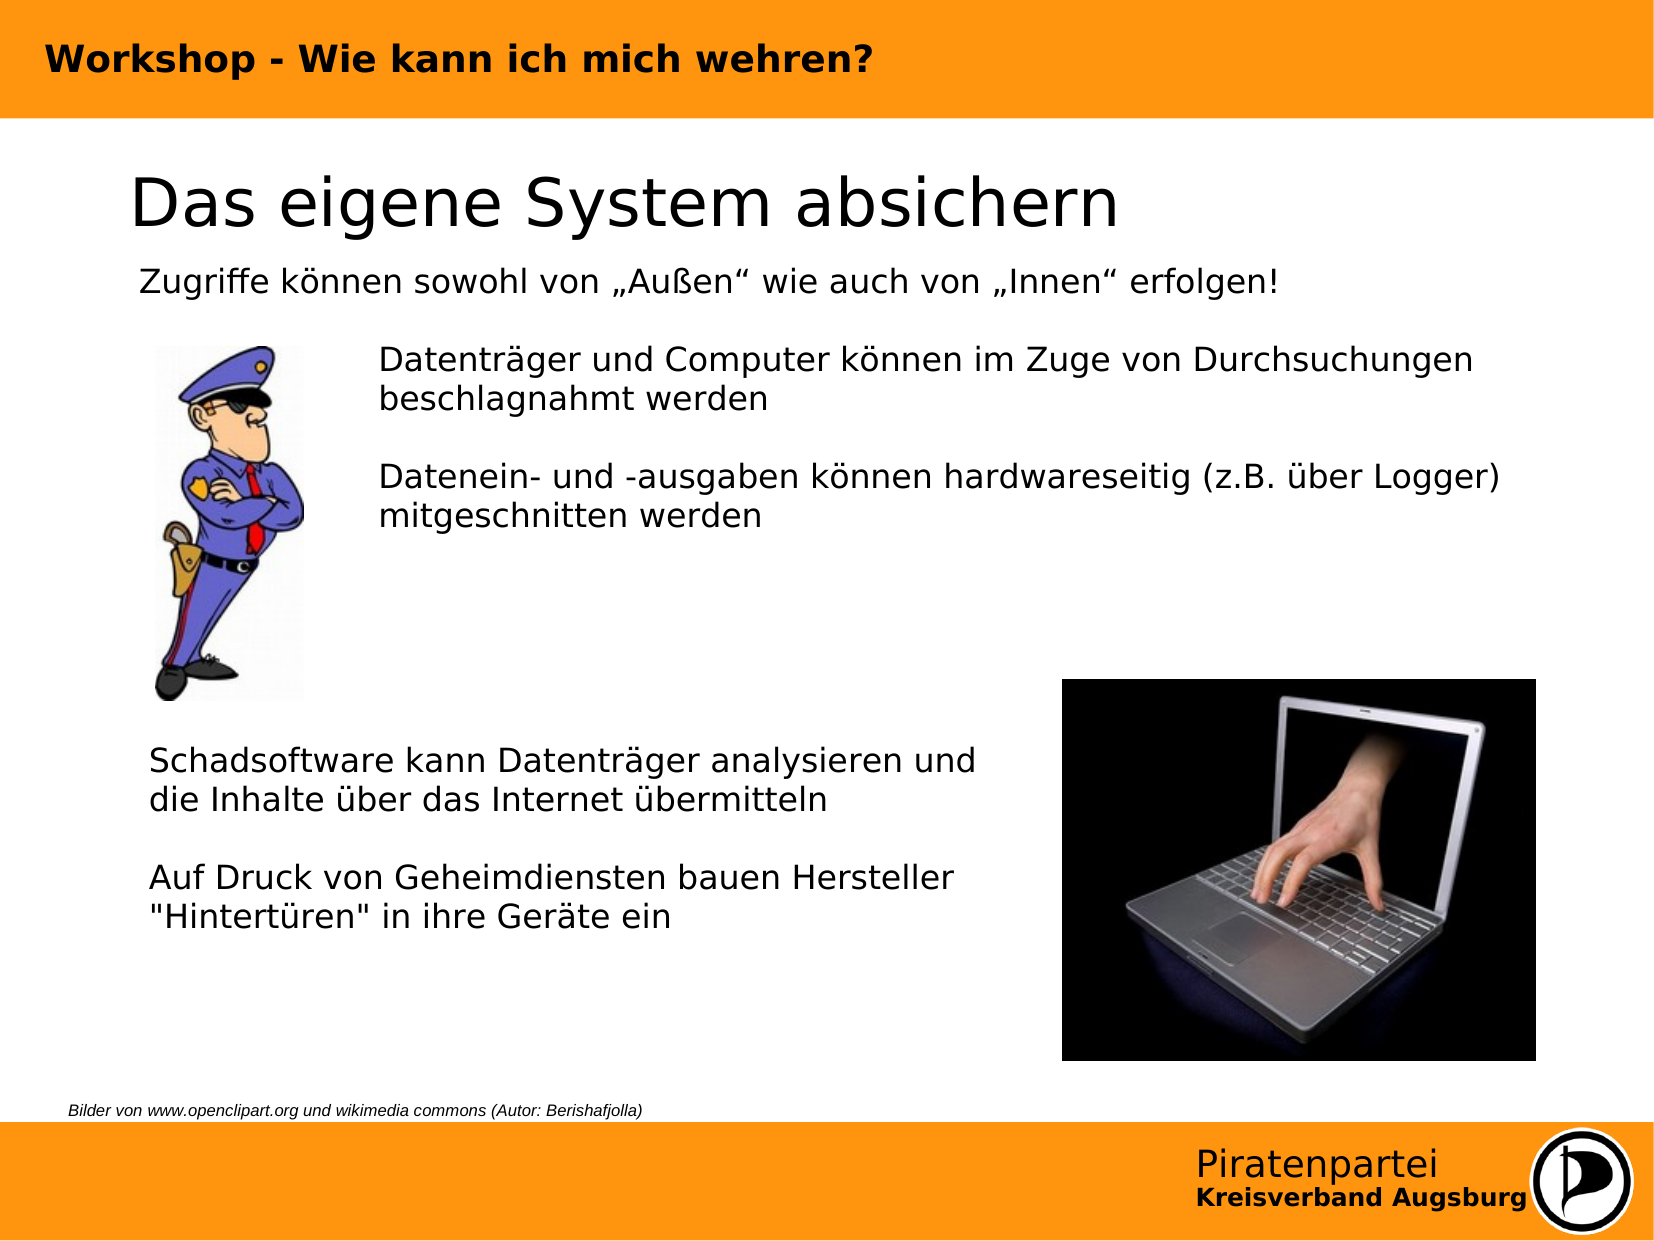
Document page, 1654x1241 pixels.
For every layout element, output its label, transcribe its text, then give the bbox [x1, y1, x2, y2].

picture [1529, 1127, 1634, 1235]
picture [1062, 679, 1536, 1061]
text_box Bilder von www.openclipart.org und wikimedia commons (Autor: Berishafjolla) [53, 1092, 842, 1127]
text_box Schadsoftware kann Datenträger analysieren und die Inhalte über das Internet übermitteln Auf Druck von Geheimdiensten bauen Hersteller "Hintertüren" in ihre Geräte ein [134, 733, 1034, 1042]
text_box Das eigene System absichern [115, 155, 1560, 248]
text_box Datenträger und Computer können im Zuge von Durchsuchungen beschlagnahmt werden Datenein- und -ausgaben können hardwareseitig (z.B. über Logger) mitgeschnitten werden [363, 332, 1563, 641]
text_box Zugriffe können sowohl von „Außen“ wie auch von „Innen“ erfolgen! [123, 253, 1559, 312]
picture [155, 346, 304, 701]
text_box Workshop - Wie kann ich mich wehren? [29, 29, 1329, 88]
